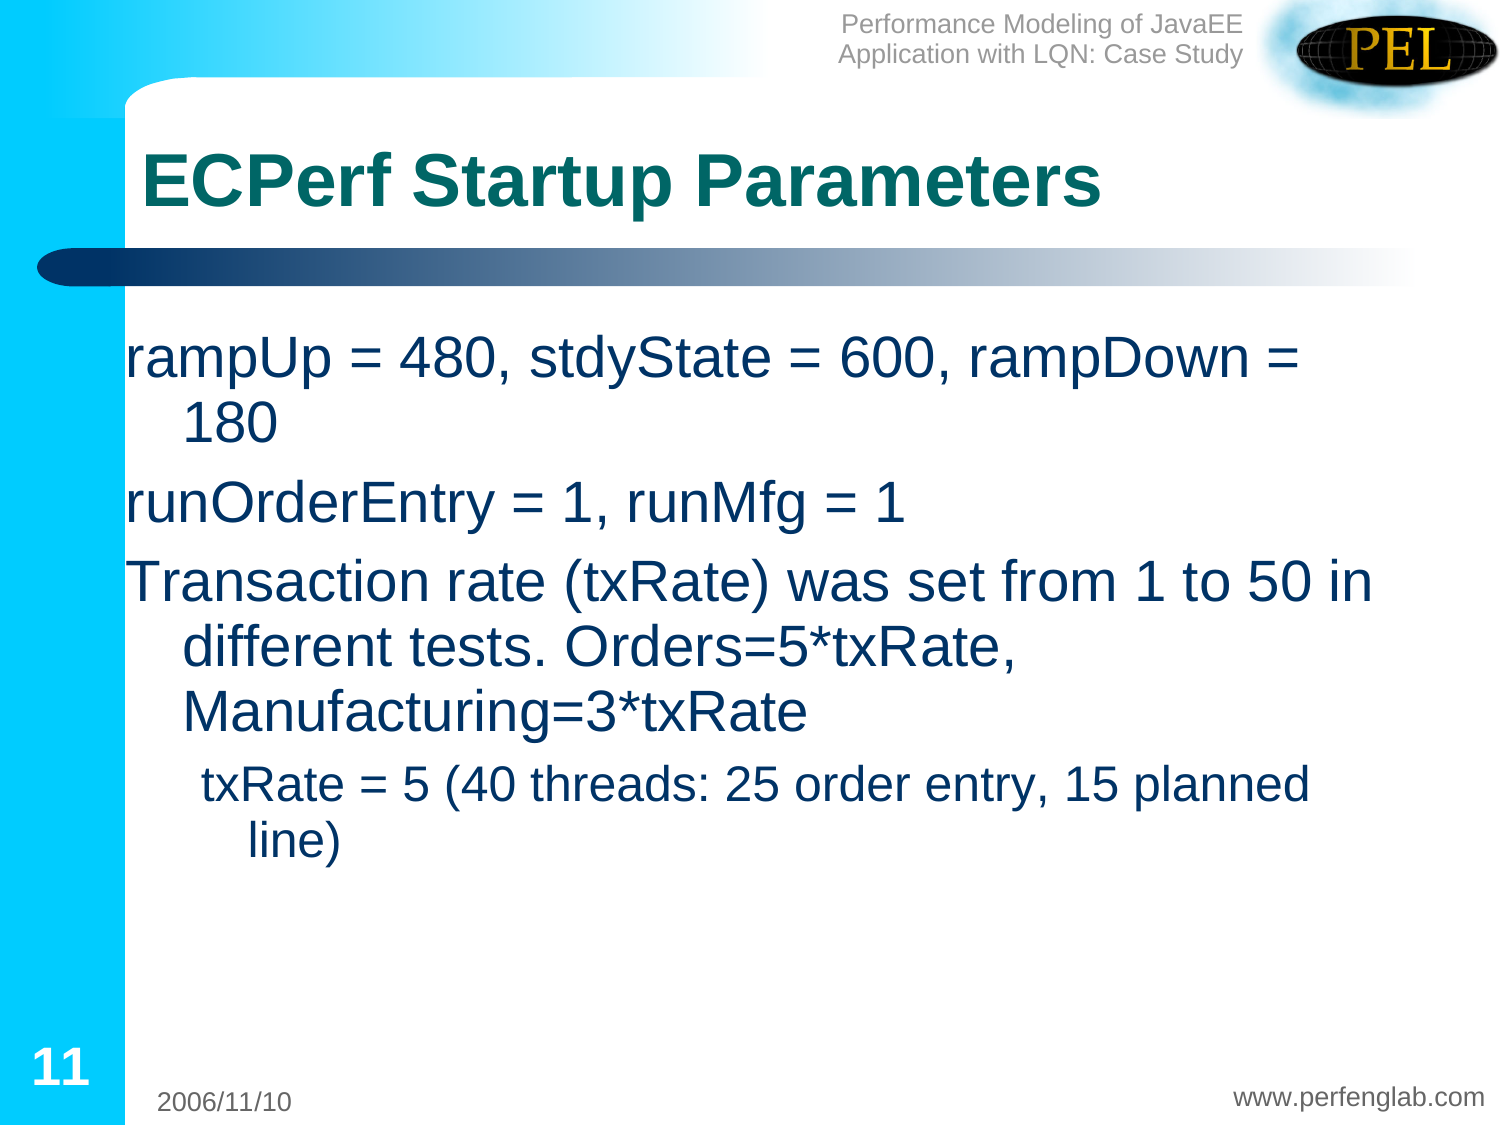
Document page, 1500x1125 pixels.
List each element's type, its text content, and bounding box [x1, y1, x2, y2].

picture [1251, 0, 1500, 119]
list rampUp = 480, stdyState = 600, rampDown = 180 runOrderEntry = 1, runMfg = 1 Transaction rate (txRate) was set from 1 to 50 in different tests. Orders=5*txRate, Manufacturing=3*txRate txRate = 5 (40 threads: 25 order entry, 15 planned line) [125, 324, 1388, 936]
title ECPerf Startup Parameters [141, 101, 1418, 266]
